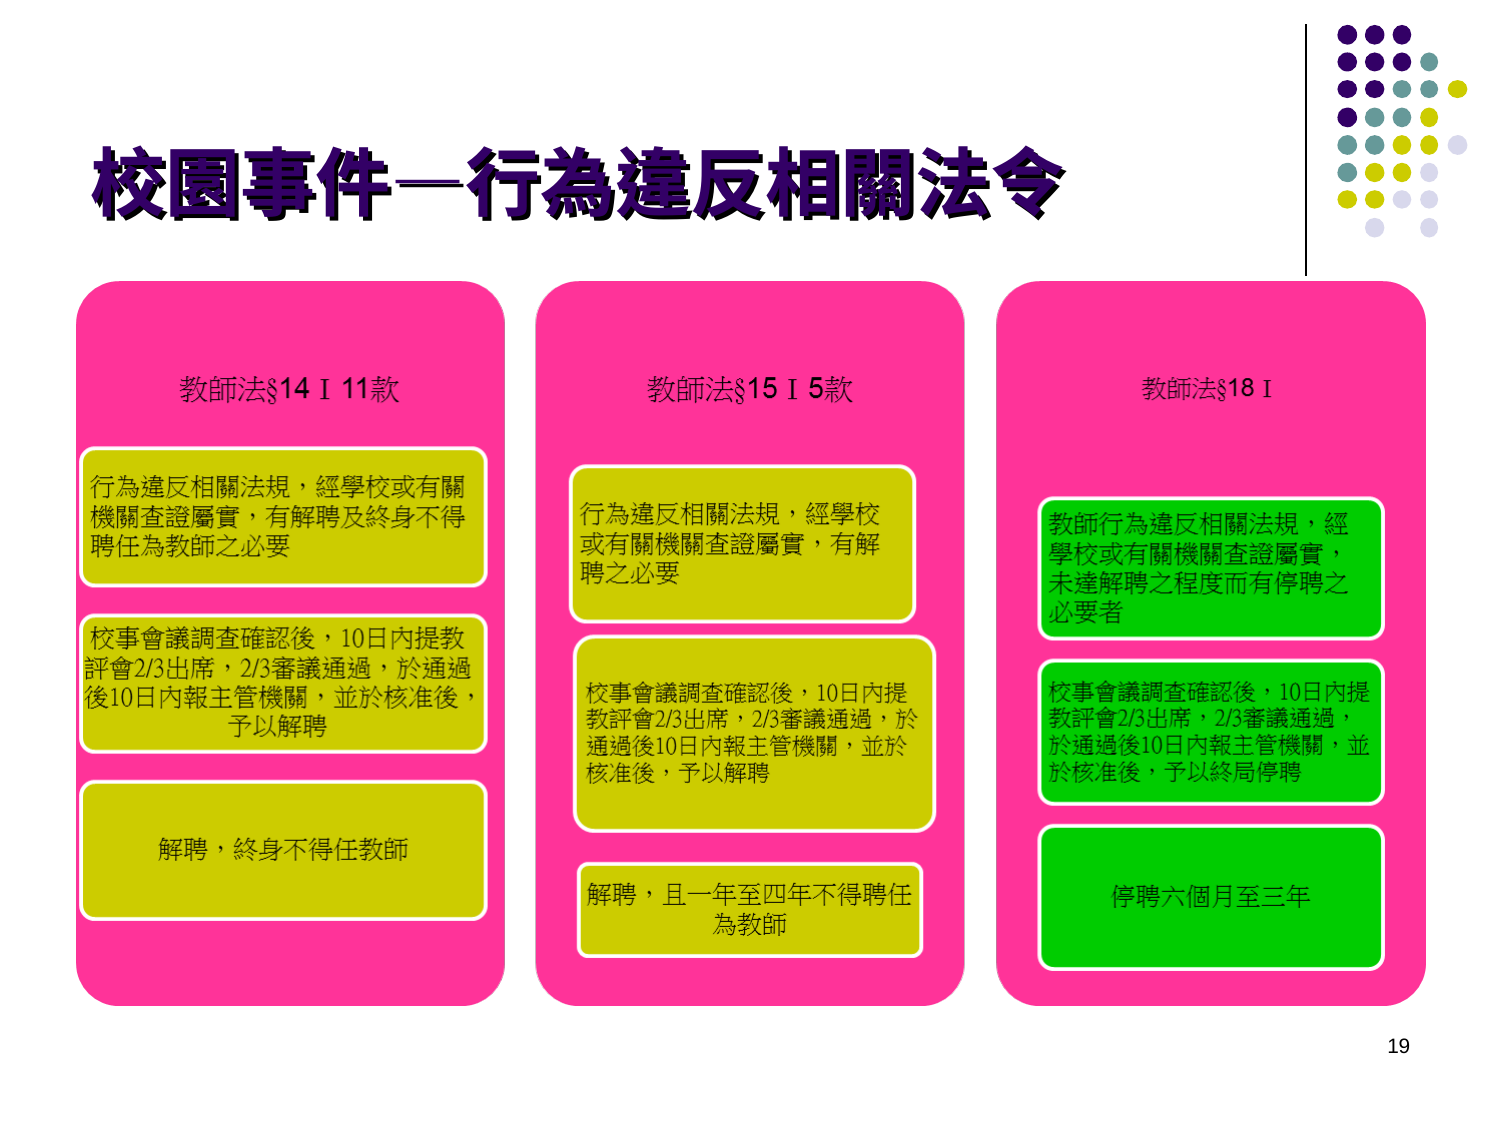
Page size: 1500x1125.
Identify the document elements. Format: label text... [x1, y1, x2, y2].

text_box <number> [1074, 1025, 1426, 1101]
picture [67, 281, 1426, 1007]
title 校園事件—行為違反相關法令 [74, 20, 1313, 233]
